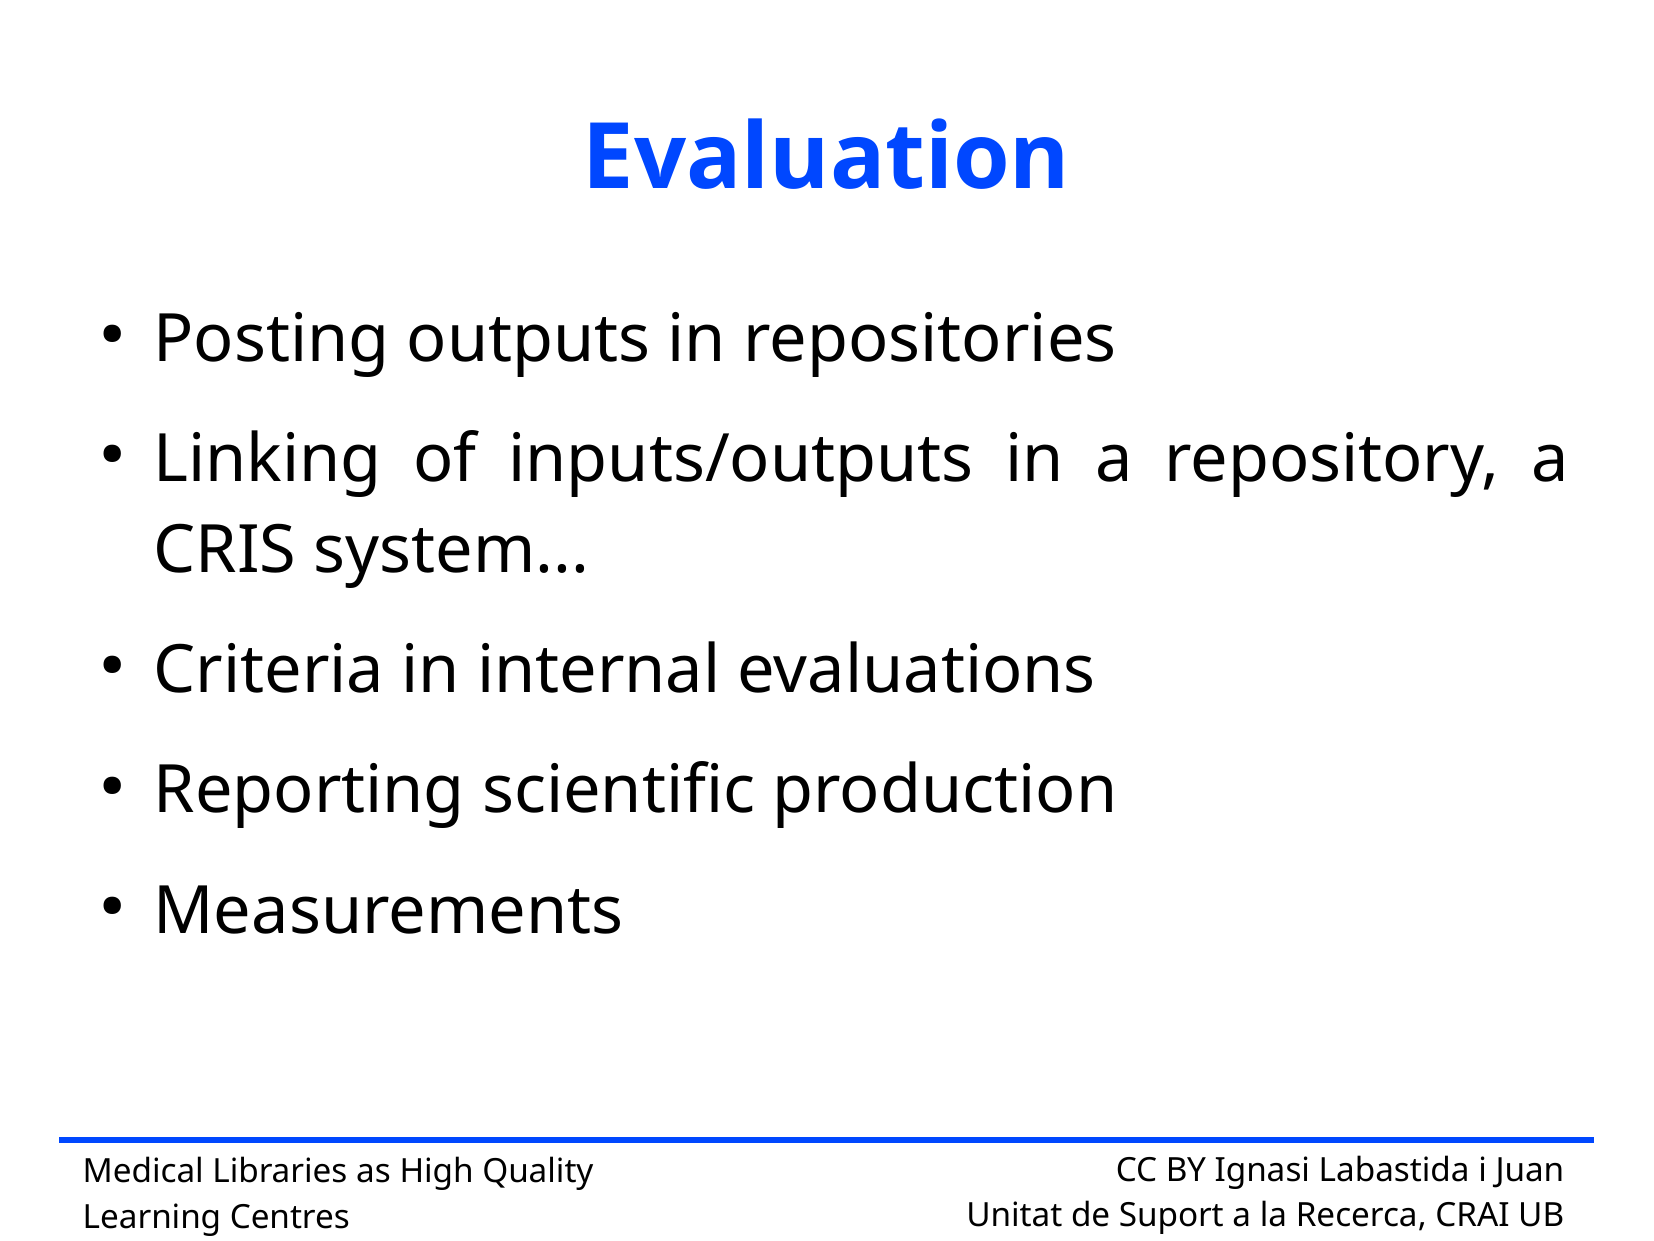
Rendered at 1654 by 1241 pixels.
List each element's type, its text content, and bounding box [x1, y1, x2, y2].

list Posting outputs in repositories Linking of inputs/outputs in a repository, a CRIS system... Criteria in internal evaluations Reporting scientific production Measurements [82, 290, 1571, 1109]
title Evaluation [82, 49, 1571, 257]
